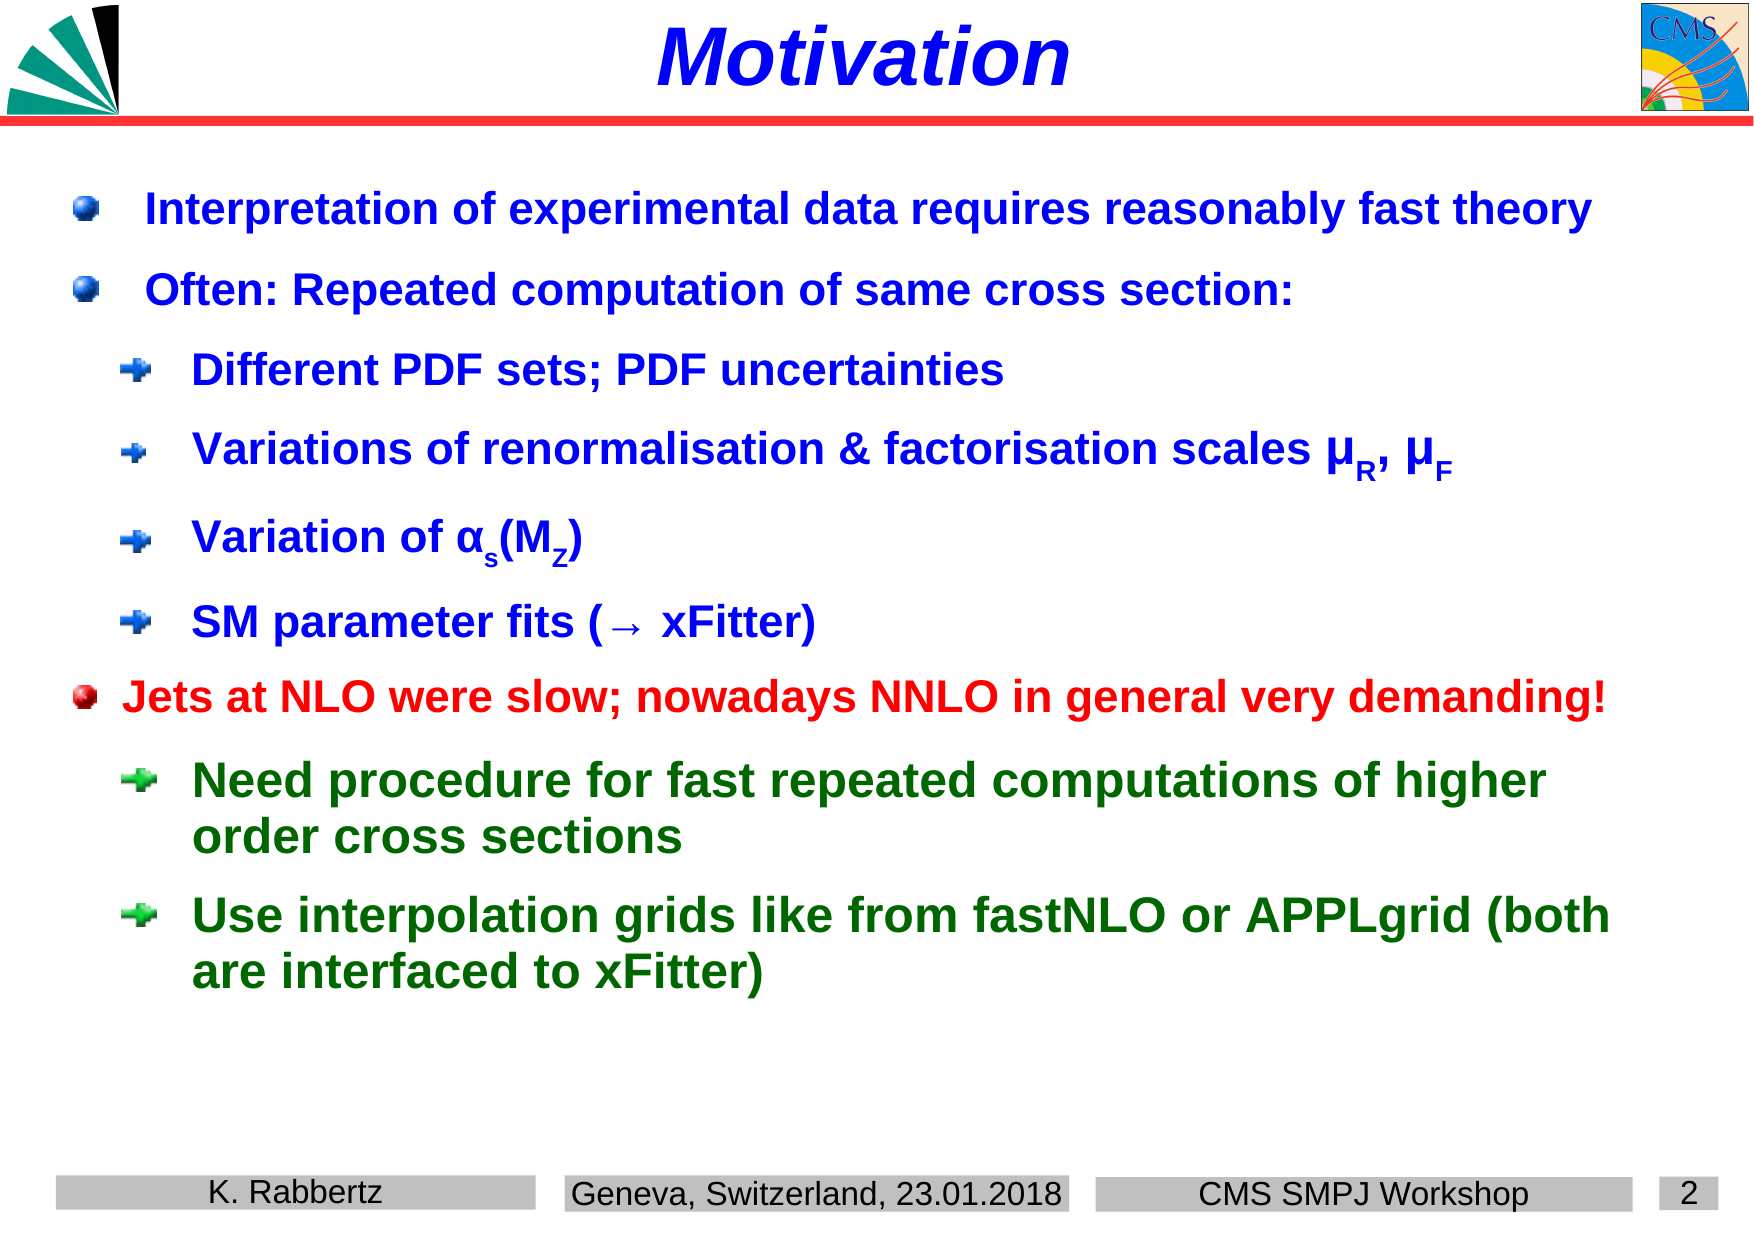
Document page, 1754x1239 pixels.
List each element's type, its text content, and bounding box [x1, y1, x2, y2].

picture [1641, 3, 1749, 111]
title Motivation [123, 0, 1606, 114]
picture [7, 5, 119, 116]
list Interpretation of experimental data requires reasonably fast theory Often: Repeated computation of same cross section: Different PDF sets; PDF uncertainties Variations of renormalisation & factorisation scales μR, μF Variation of αs(MZ) SM parameter fits (→ xFitter) Jets at NLO were slow; nowadays NNLO in general very demanding! Need procedure for fast repeated computations of higher order cross sections Use interpolation grids like from fastNLO or APPLgrid (both are interfaced to xFitter) [62, 182, 1688, 999]
